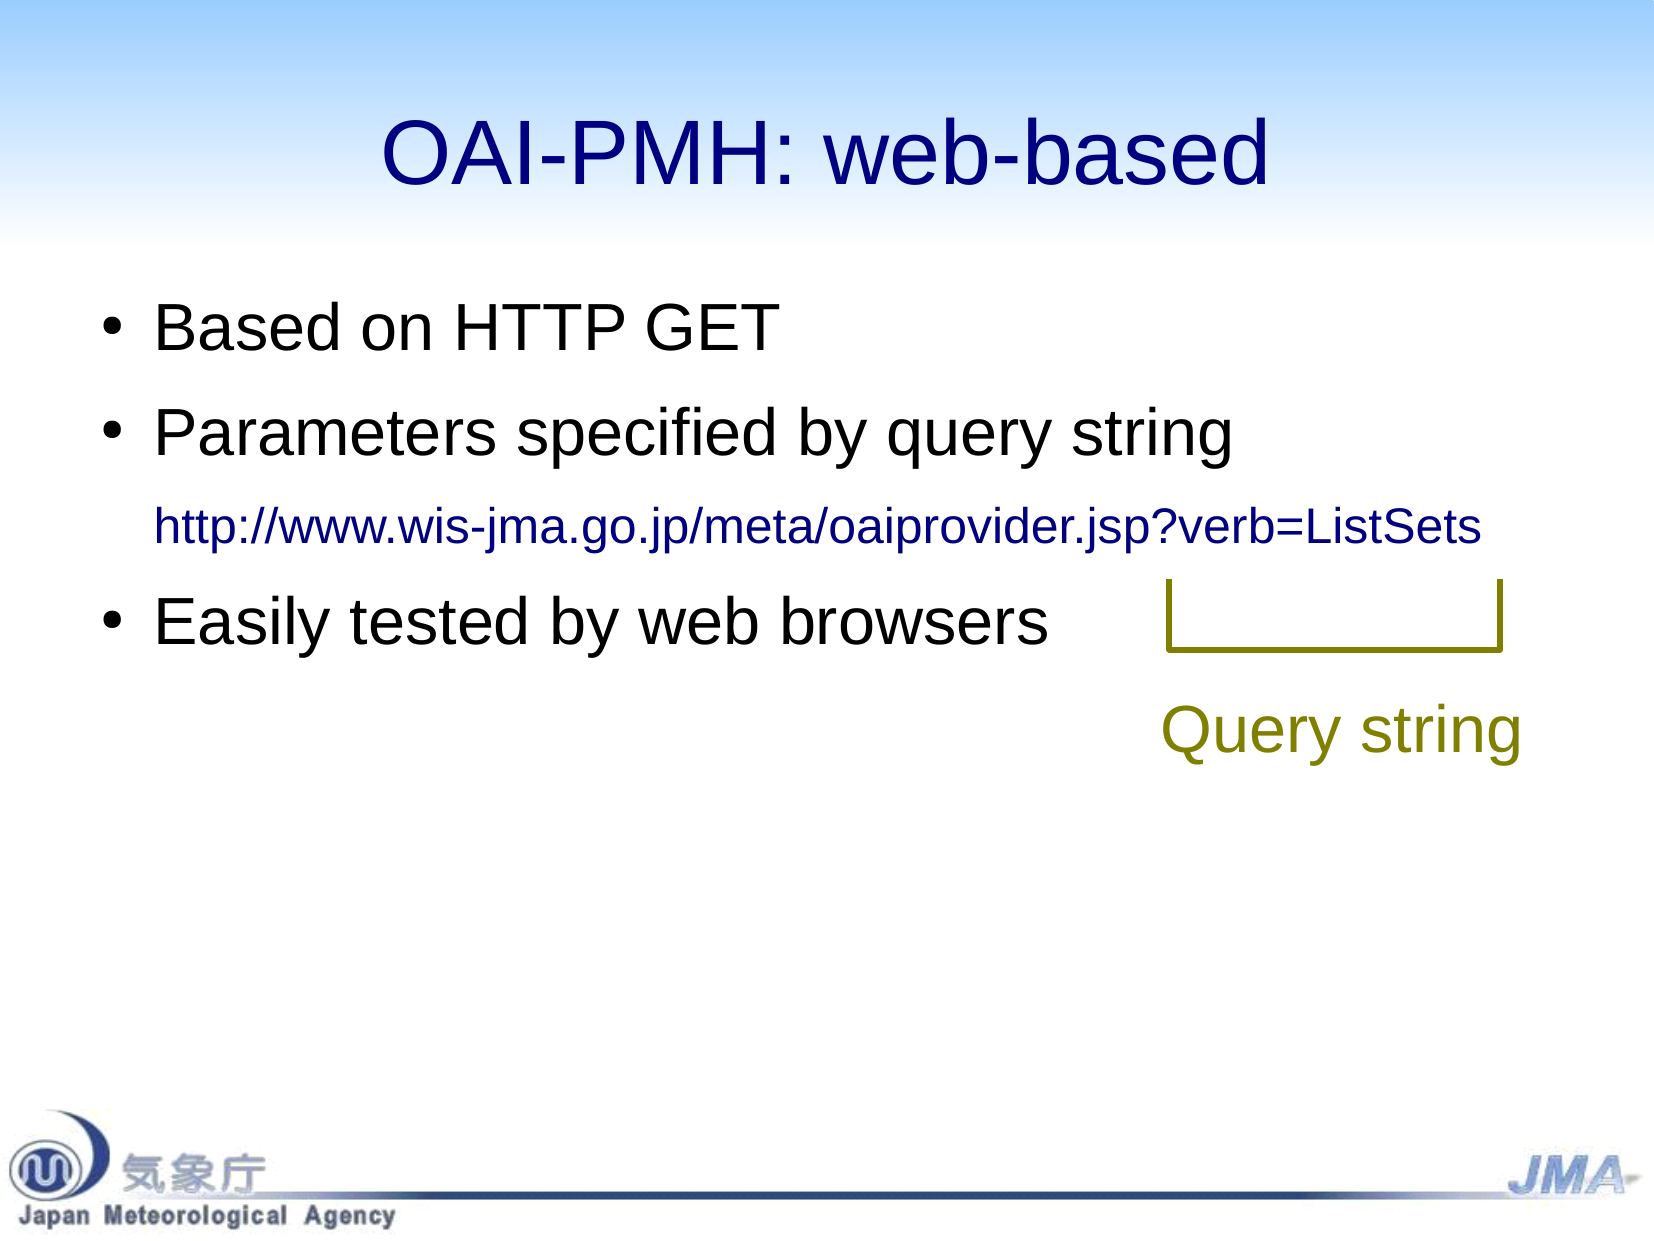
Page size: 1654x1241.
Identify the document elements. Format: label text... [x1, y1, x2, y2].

list Based on HTTP GET Parameters specified by query string http://www.wis-jma.go.jp/meta/oaiprovider.jsp?verb=ListSets Easily tested by web browsers [82, 290, 1571, 1010]
text_box Query string [1145, 685, 1548, 775]
picture [1, 1108, 1654, 1241]
title OAI-PMH: web-based [82, 49, 1571, 257]
